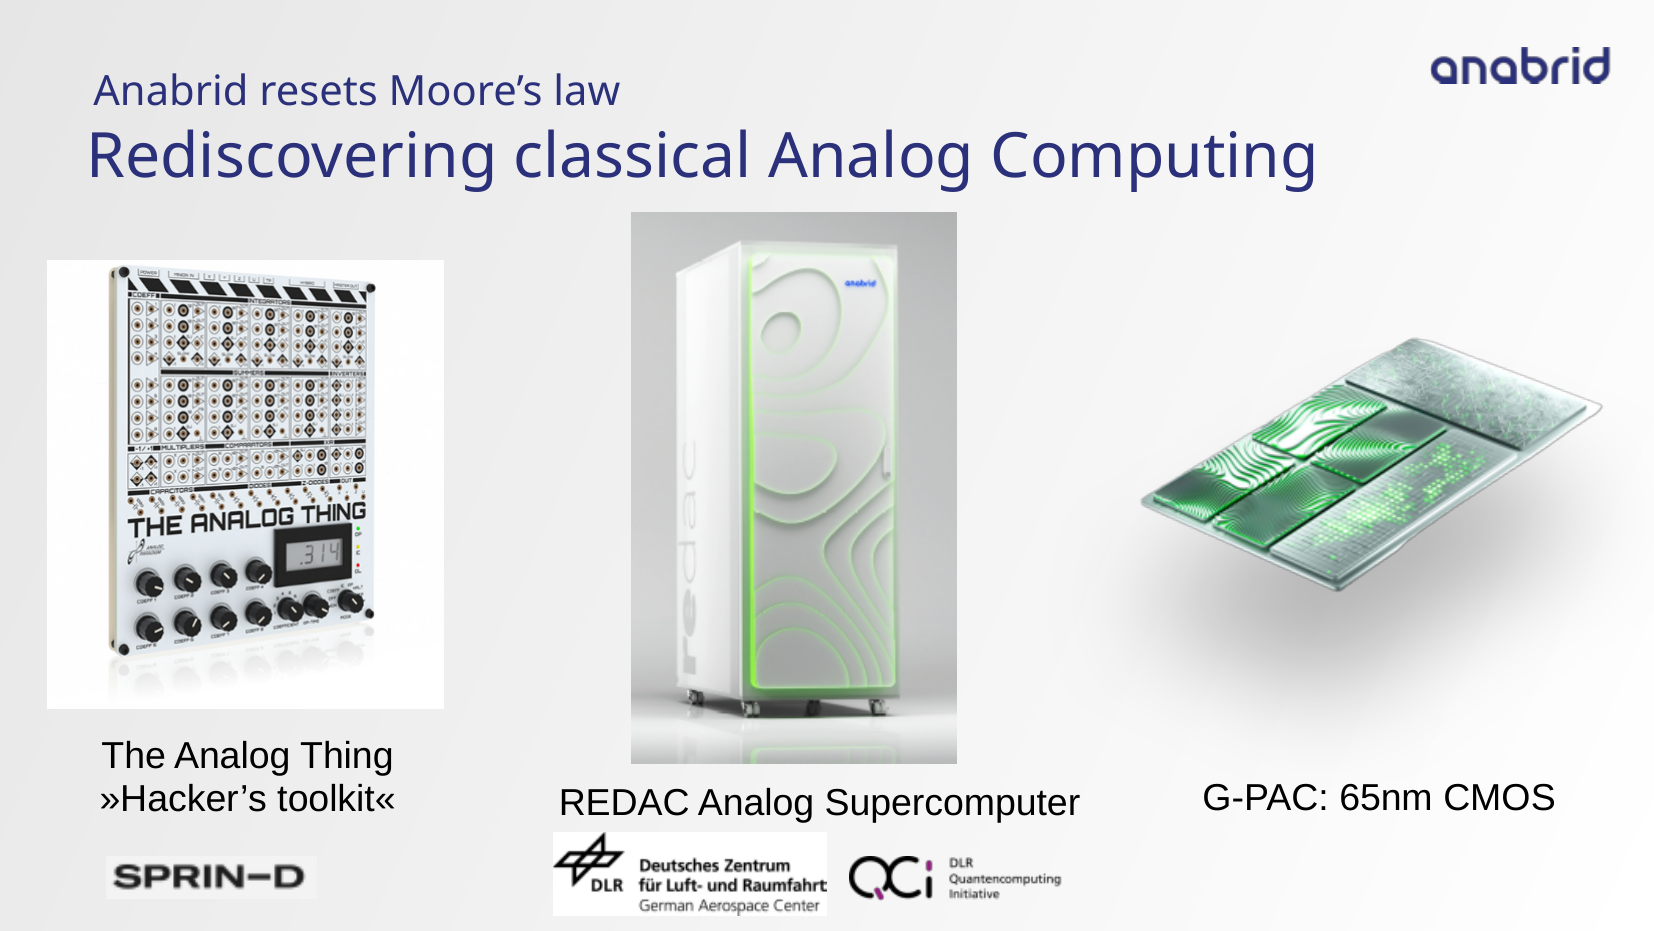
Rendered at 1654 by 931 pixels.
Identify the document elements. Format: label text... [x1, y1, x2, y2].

text_box Anabrid resets Moore’s law [78, 53, 1034, 116]
text_box REDAC Analog Supercomputer [543, 773, 1097, 873]
picture [631, 212, 957, 764]
text_box The Analog Thing »Hacker’s toolkit« [84, 727, 475, 827]
title Rediscovering classical Analog Computing [86, 86, 1490, 171]
picture [849, 873, 1063, 903]
picture [47, 260, 444, 709]
picture [106, 856, 317, 899]
picture [1127, 324, 1624, 604]
picture [553, 873, 827, 916]
picture [1430, 47, 1612, 84]
text_box G-PAC: 65nm CMOS [1187, 769, 1571, 869]
